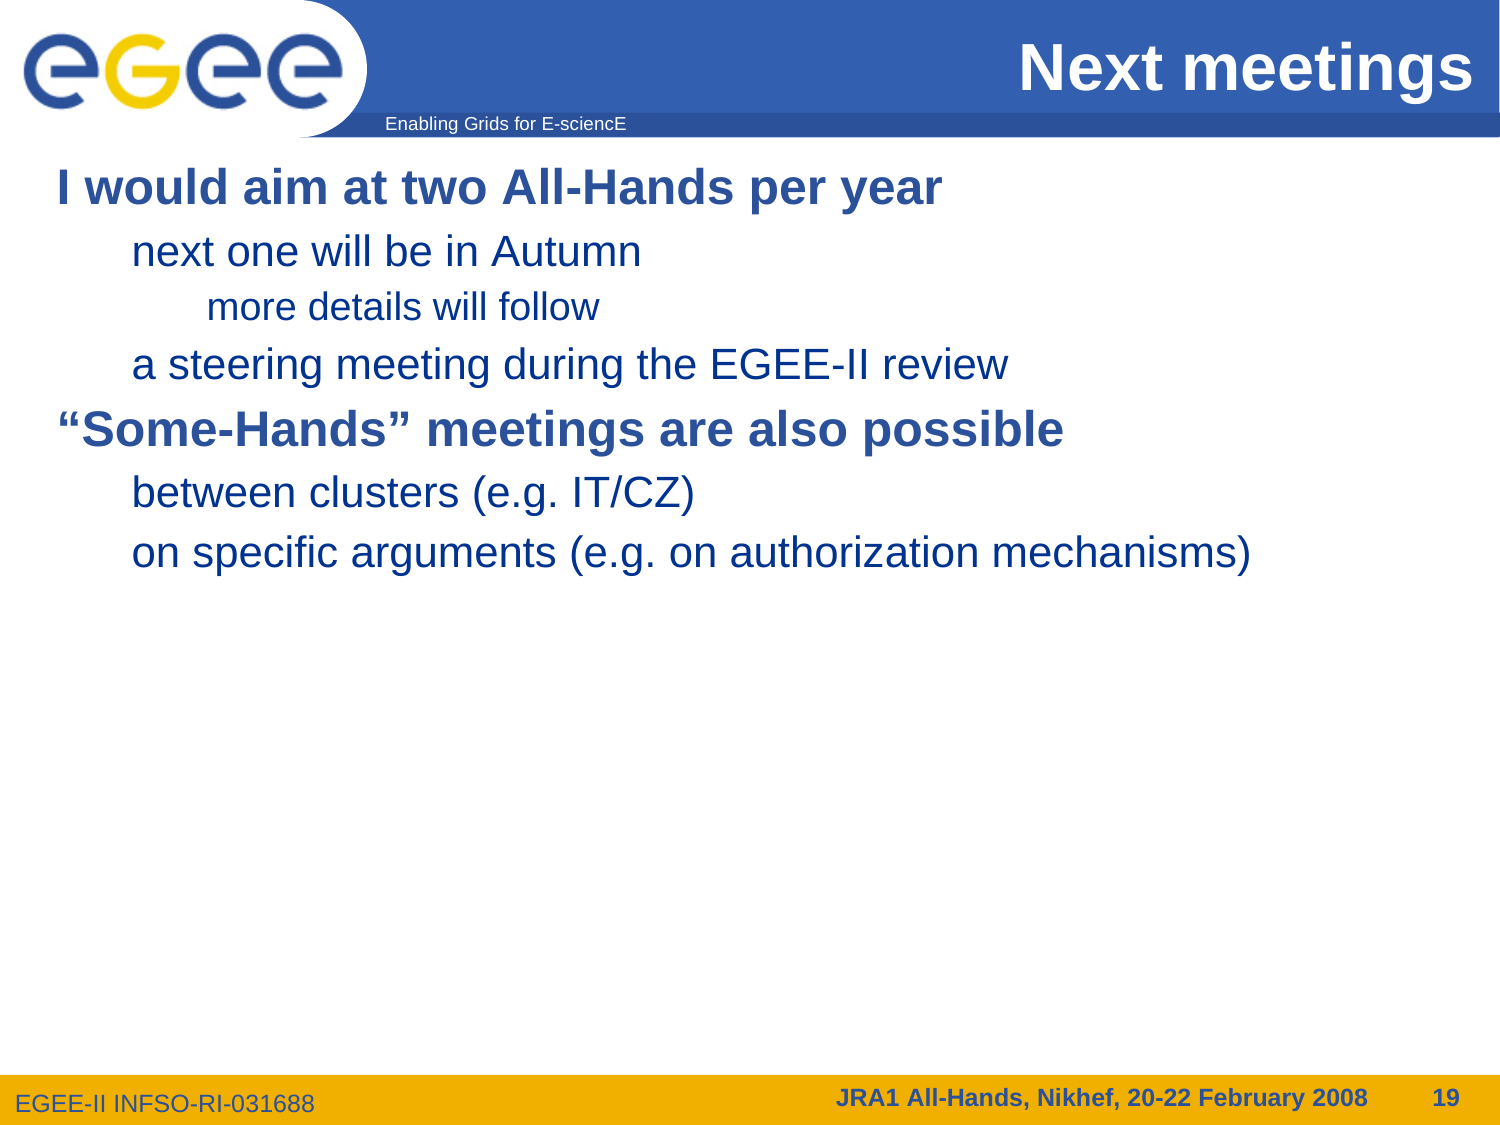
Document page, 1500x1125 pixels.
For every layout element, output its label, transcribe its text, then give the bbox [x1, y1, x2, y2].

picture [18, 30, 349, 112]
list I would aim at two All-Hands per year next one will be in Autumn more details will follow a steering meeting during the EGEE-II review “Some-Hands” meetings are also possible between clusters (e.g. IT/CZ) on specific arguments (e.g. on authorization mechanisms) [56, 159, 1466, 1036]
title Next meetings [369, 0, 1475, 148]
